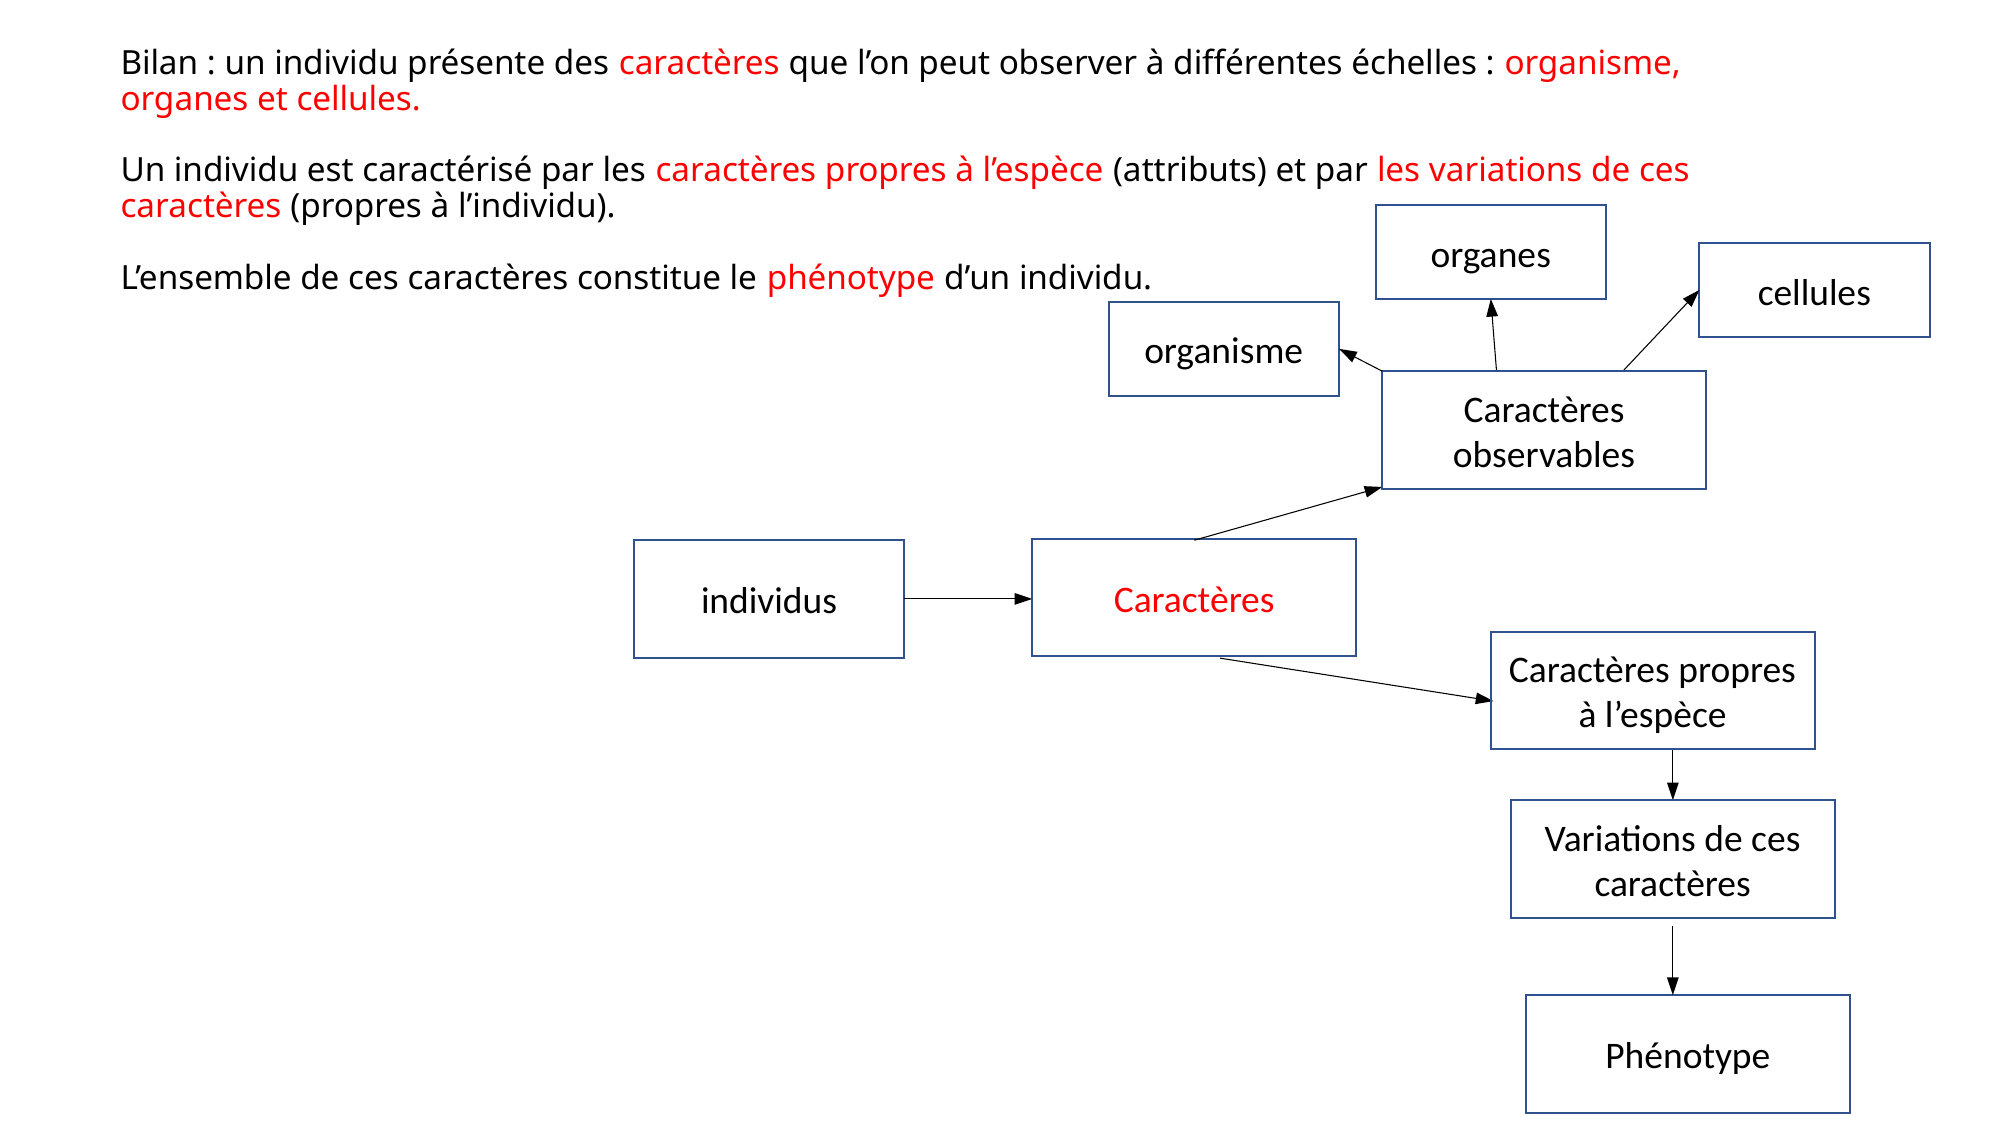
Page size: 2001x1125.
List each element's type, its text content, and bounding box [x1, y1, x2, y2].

text_box organisme [1109, 302, 1339, 396]
text_box Variations de ces caractères [1511, 800, 1835, 918]
title Bilan : un individu présente des caractères que l’on peut observer à différentes échelles : organisme, organes et cellules. Un individu est caractérisé par les caractères propres à l’espèce (attributs) et par les variations de ces caractères (propres à l’individu). L’ensemble de ces caractères constitue le phénotype d’un individu. [105, 25, 1831, 318]
text_box Caractères [1032, 539, 1356, 656]
text_box organes [1376, 205, 1606, 299]
text_box individus [634, 540, 904, 658]
text_box Caractères propres à l’espèce [1491, 632, 1815, 749]
text_box Caractères observables [1382, 371, 1706, 489]
text_box Phénotype [1526, 995, 1850, 1113]
text_box cellules [1699, 243, 1930, 337]
